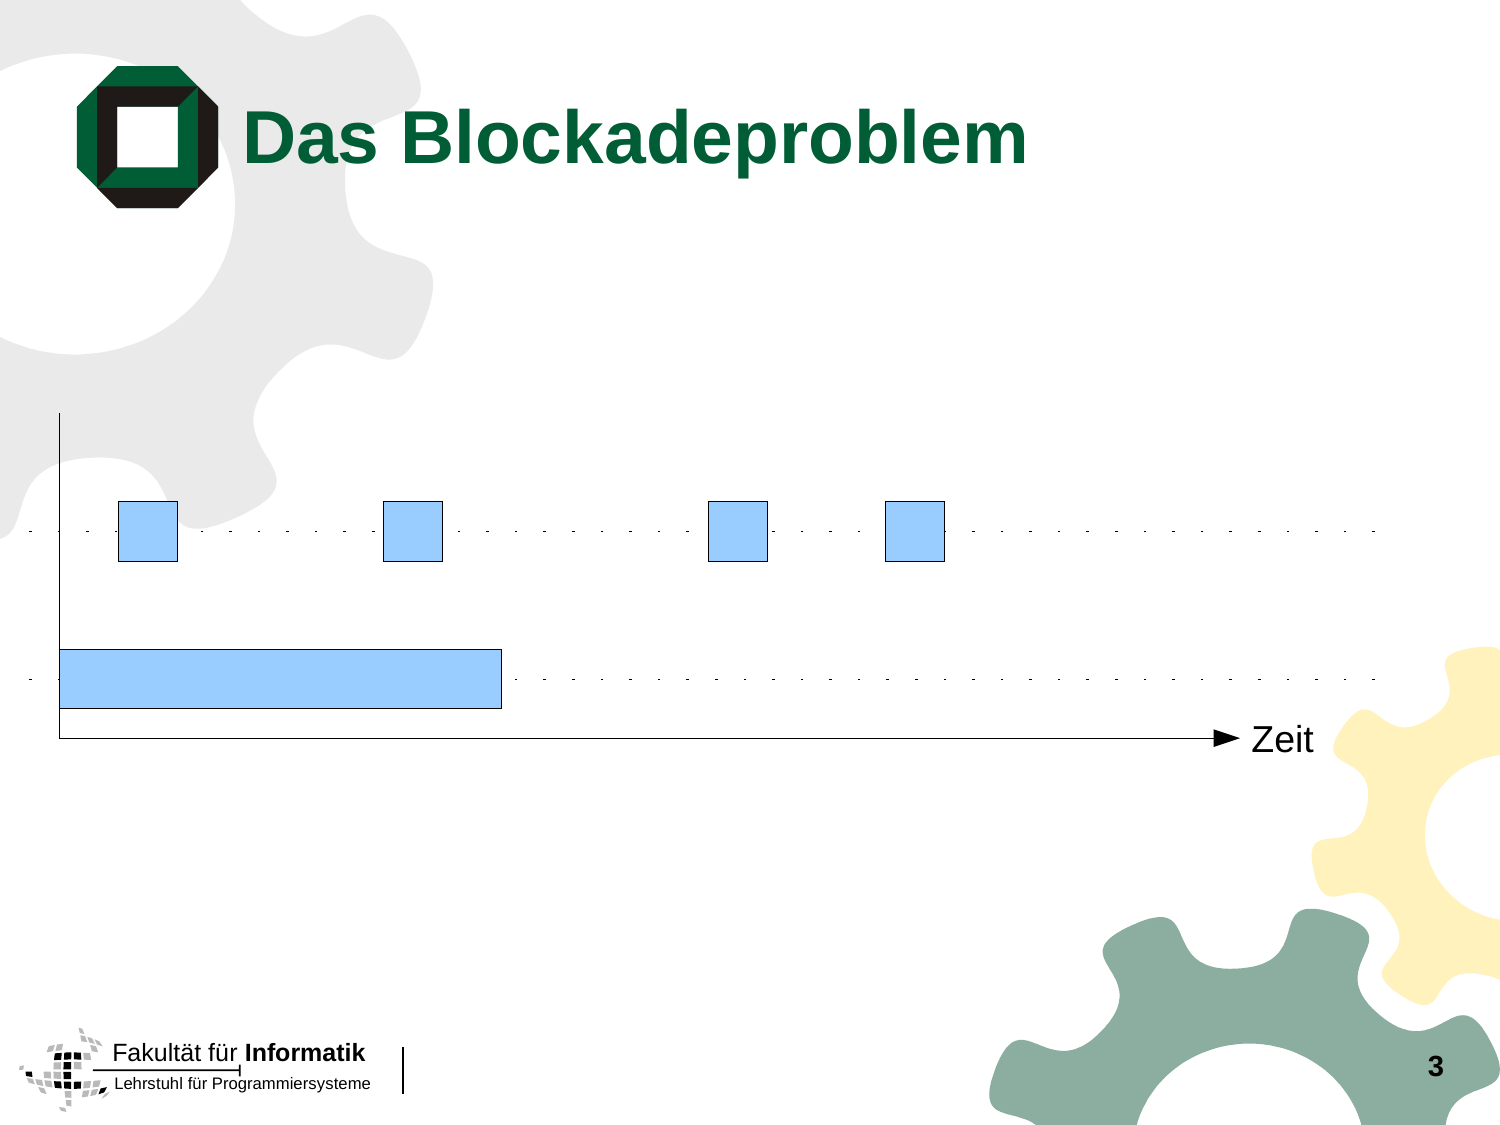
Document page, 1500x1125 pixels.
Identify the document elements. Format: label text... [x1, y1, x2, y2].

text_box [383, 501, 443, 562]
text_box Zeit [1236, 710, 1329, 768]
text_box [885, 501, 945, 562]
text_box [708, 501, 768, 562]
text_box [60, 649, 502, 709]
text_box [118, 501, 178, 562]
title Das Blockadeproblem [242, 19, 1425, 256]
